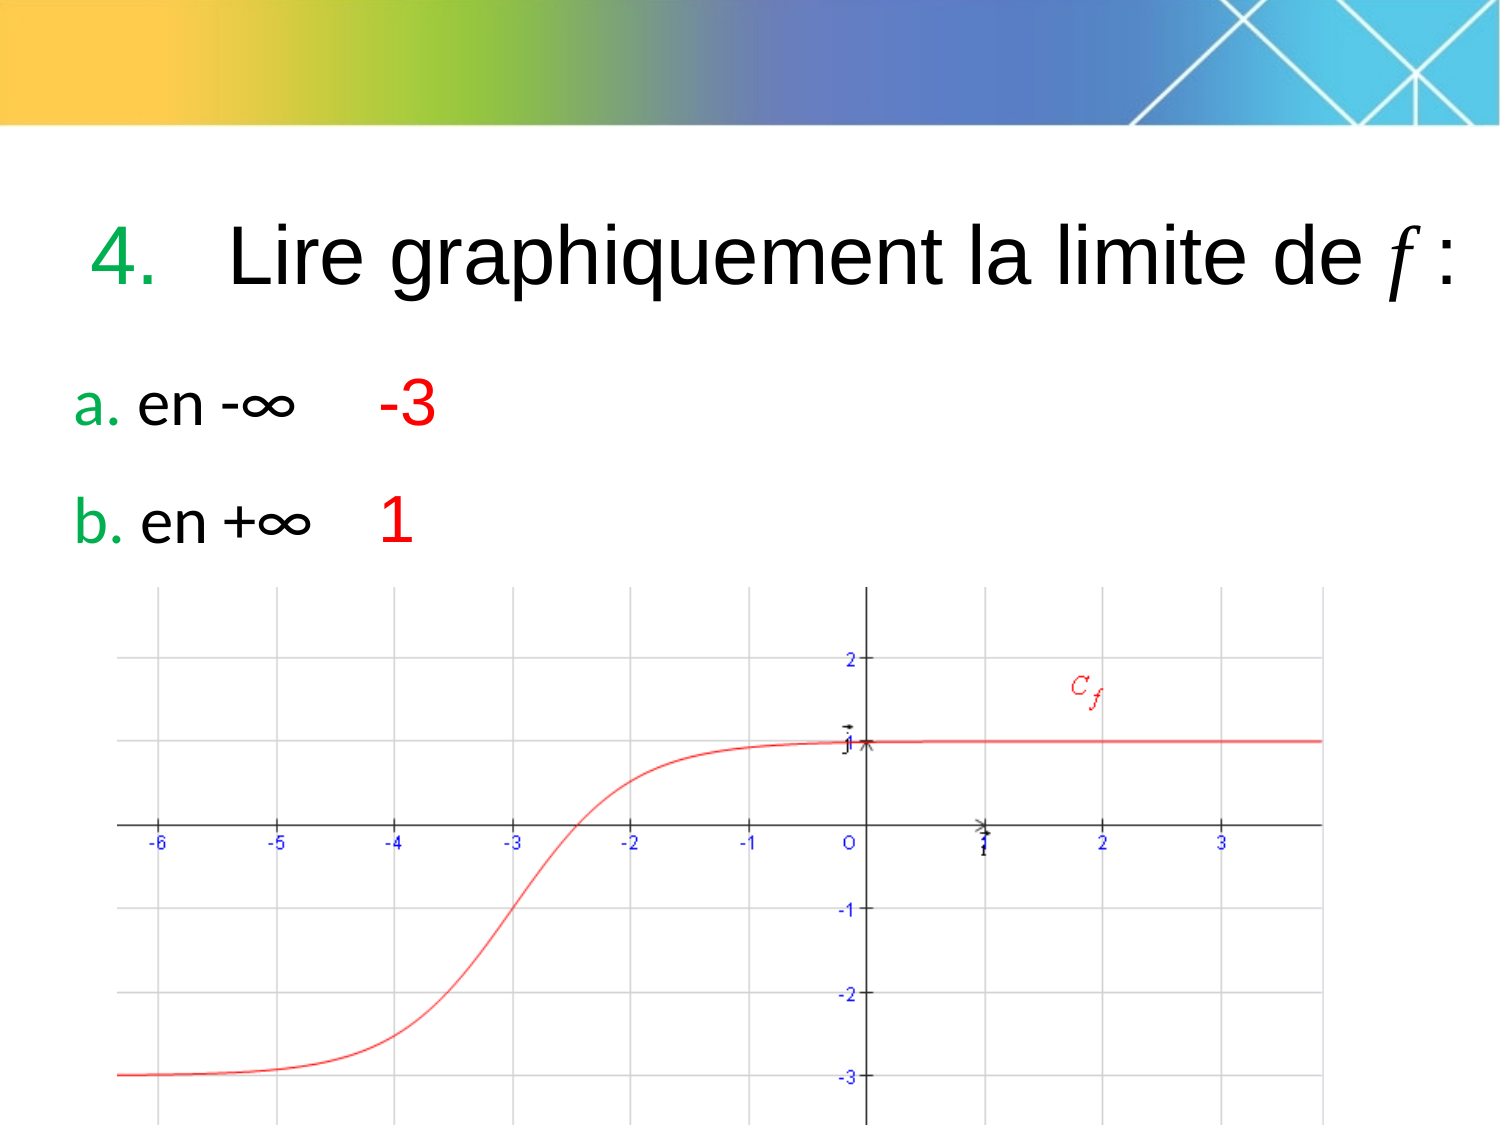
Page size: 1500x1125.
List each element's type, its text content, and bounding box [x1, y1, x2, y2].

picture [0, 0, 1500, 127]
picture [117, 587, 1324, 1125]
text_box Lire graphiquement la limite de f : [75, 164, 1500, 338]
text_box a. en -∞ b. en +∞ [58, 351, 411, 565]
text_box 1 [363, 468, 586, 564]
text_box -3 [363, 351, 586, 447]
